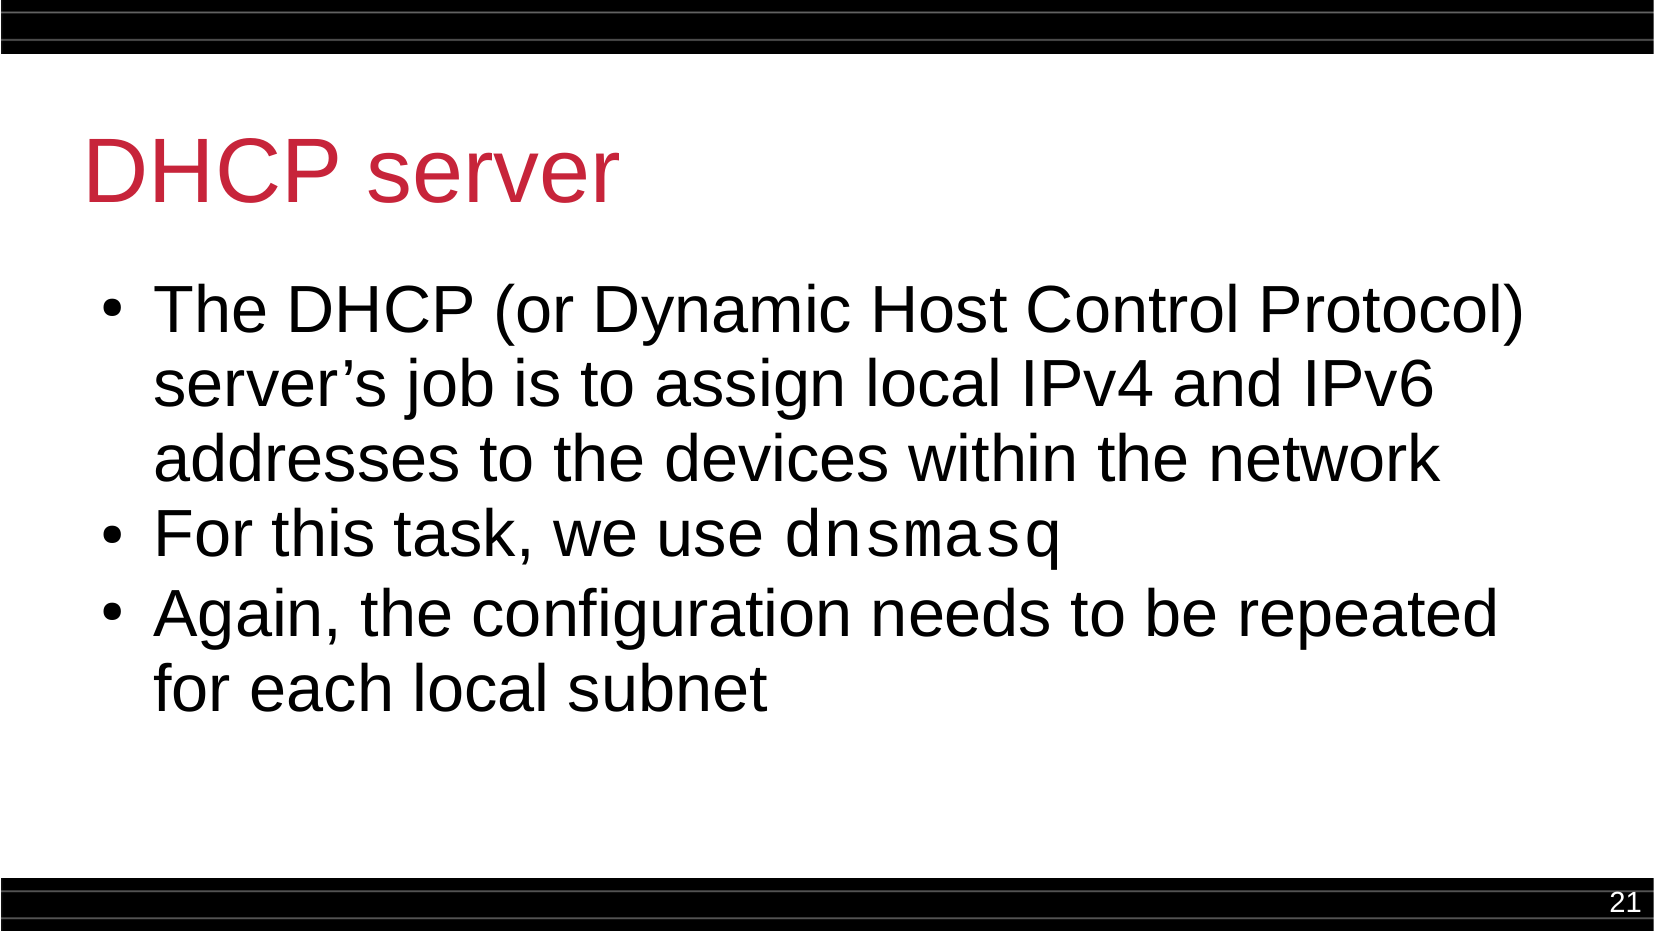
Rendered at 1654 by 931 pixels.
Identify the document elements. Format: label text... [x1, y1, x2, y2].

list The DHCP (or Dynamic Host Control Protocol) server’s job is to assign local IPv4 and IPv6 addresses to the devices within the network For this task, we use dnsmasq Again, the configuration needs to be repeated for each local subnet [82, 271, 1571, 851]
title DHCP server [82, 92, 1571, 249]
picture [1, 878, 1654, 931]
picture [1, 0, 1654, 54]
